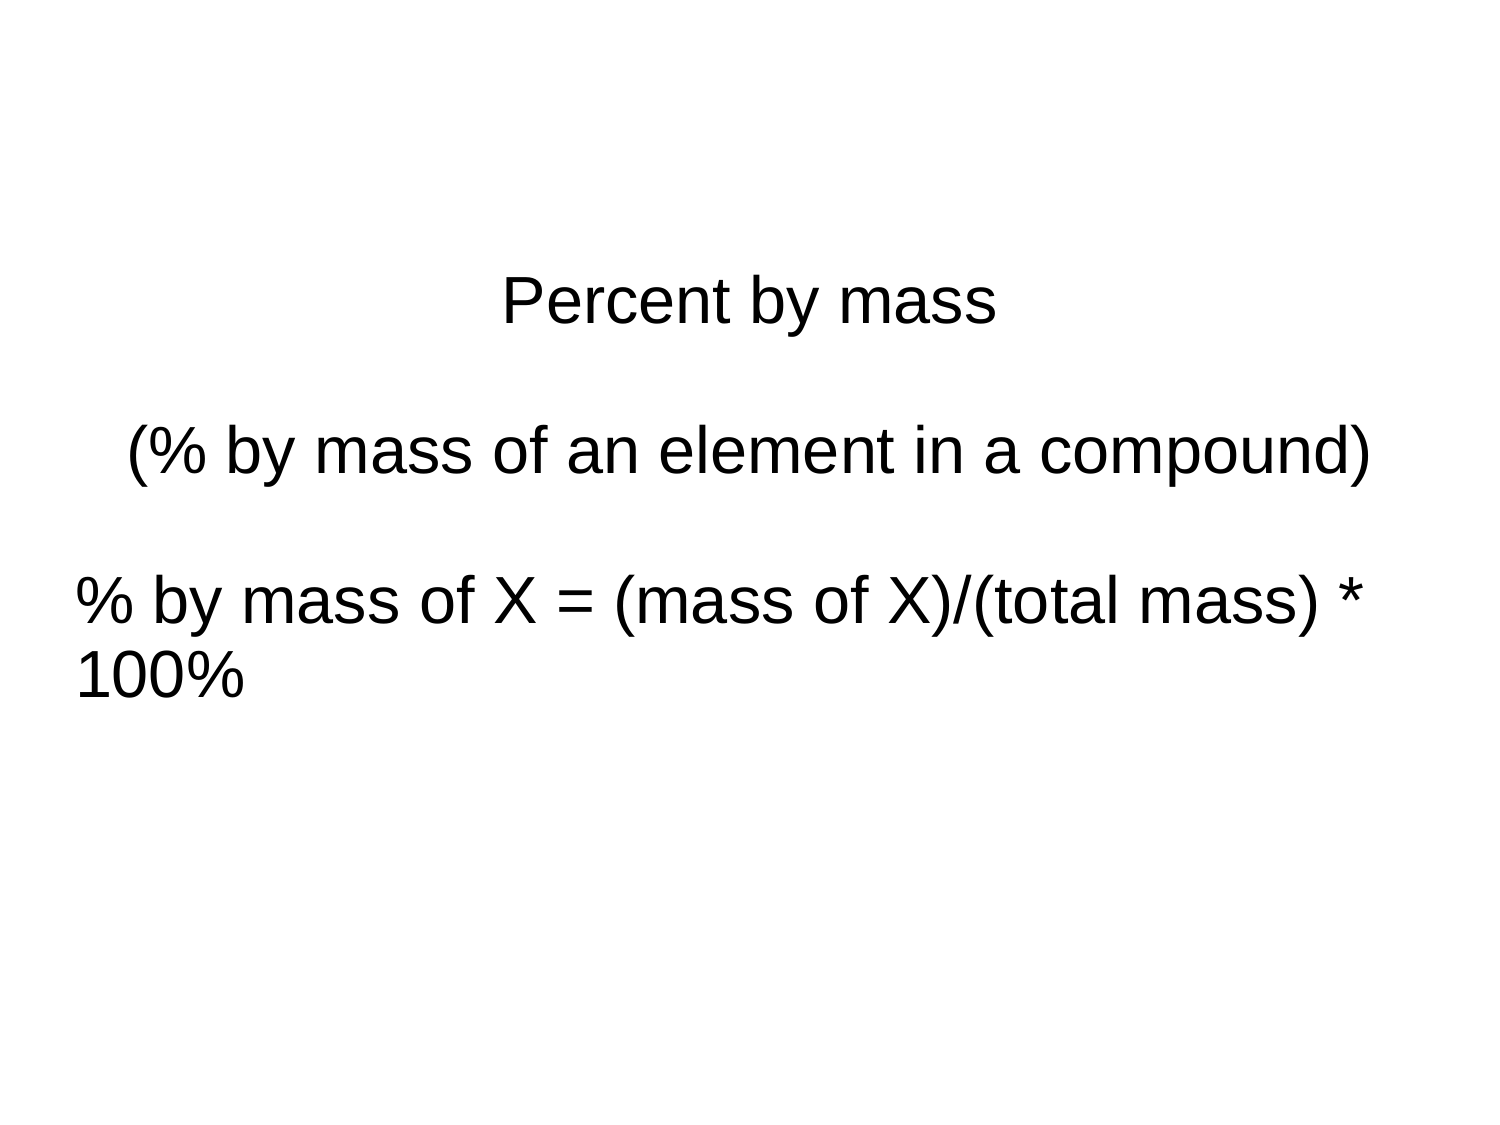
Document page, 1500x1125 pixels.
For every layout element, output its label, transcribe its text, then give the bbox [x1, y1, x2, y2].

subtitle Percent by mass (% by mass of an element in a compound) % by mass of X = (mass of X)/(total mass) * 100% [75, 44, 1425, 1006]
